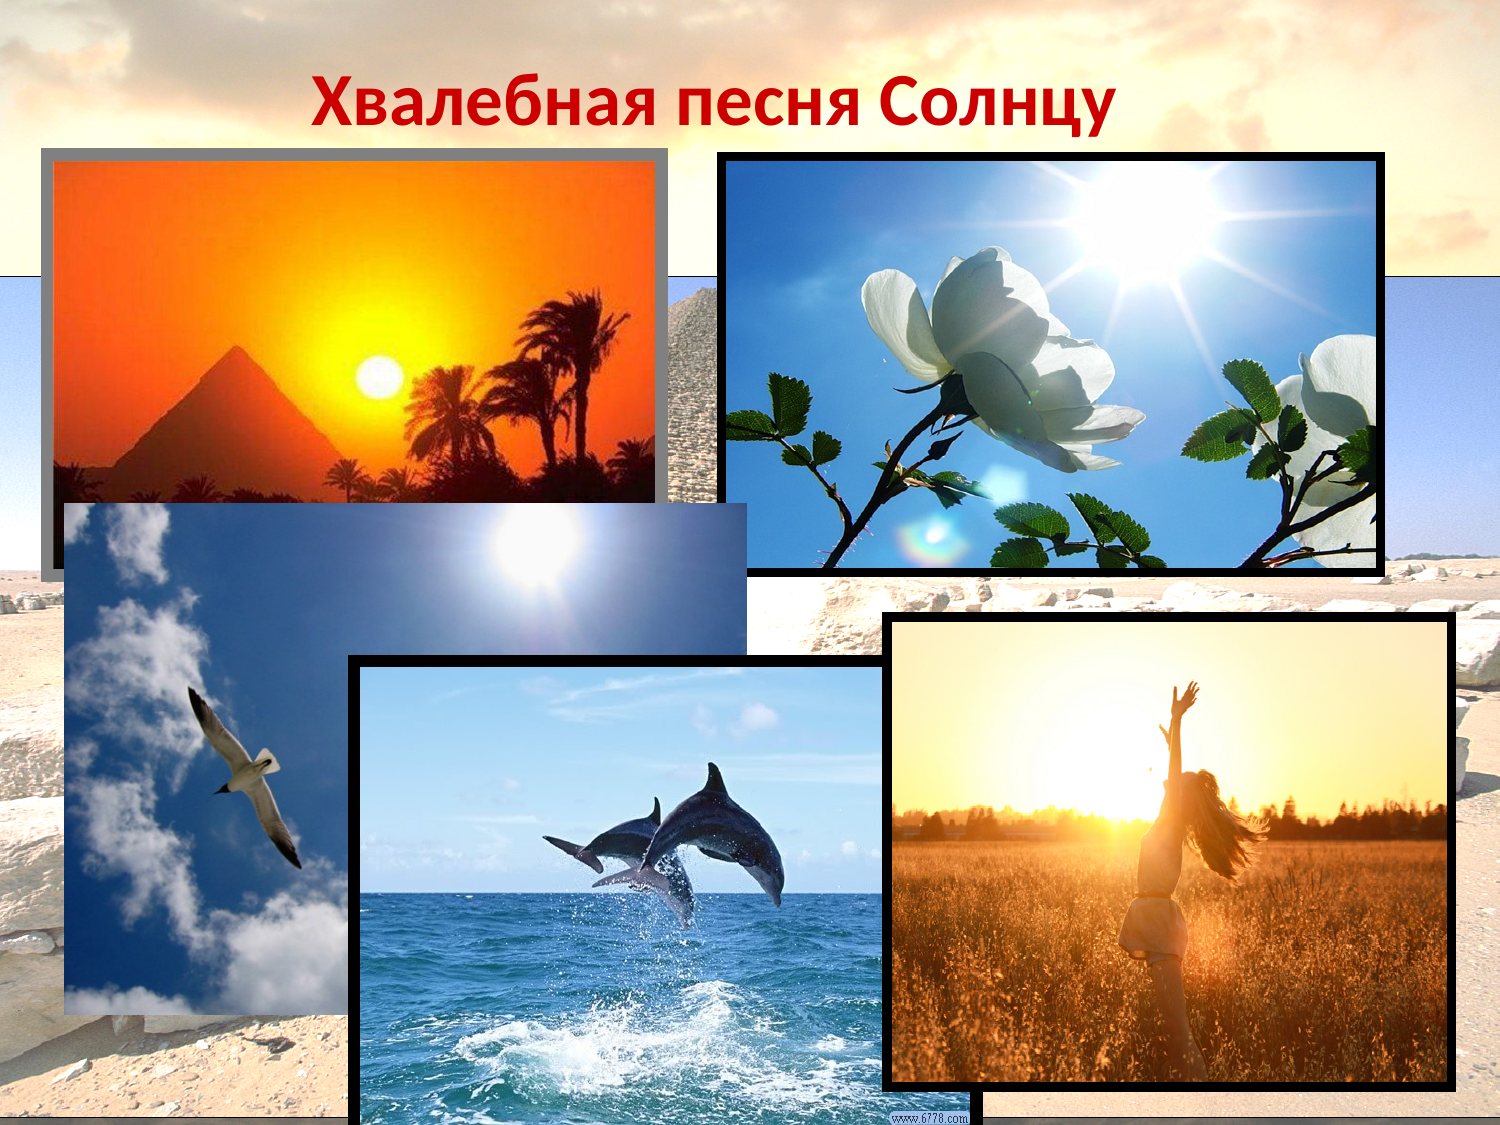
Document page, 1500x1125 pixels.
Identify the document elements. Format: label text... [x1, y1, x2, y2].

picture [891, 621, 1447, 1083]
picture [53, 160, 1376, 1015]
text_box Хвалебная песня Солнцу [88, 42, 1341, 148]
picture [360, 667, 971, 1125]
